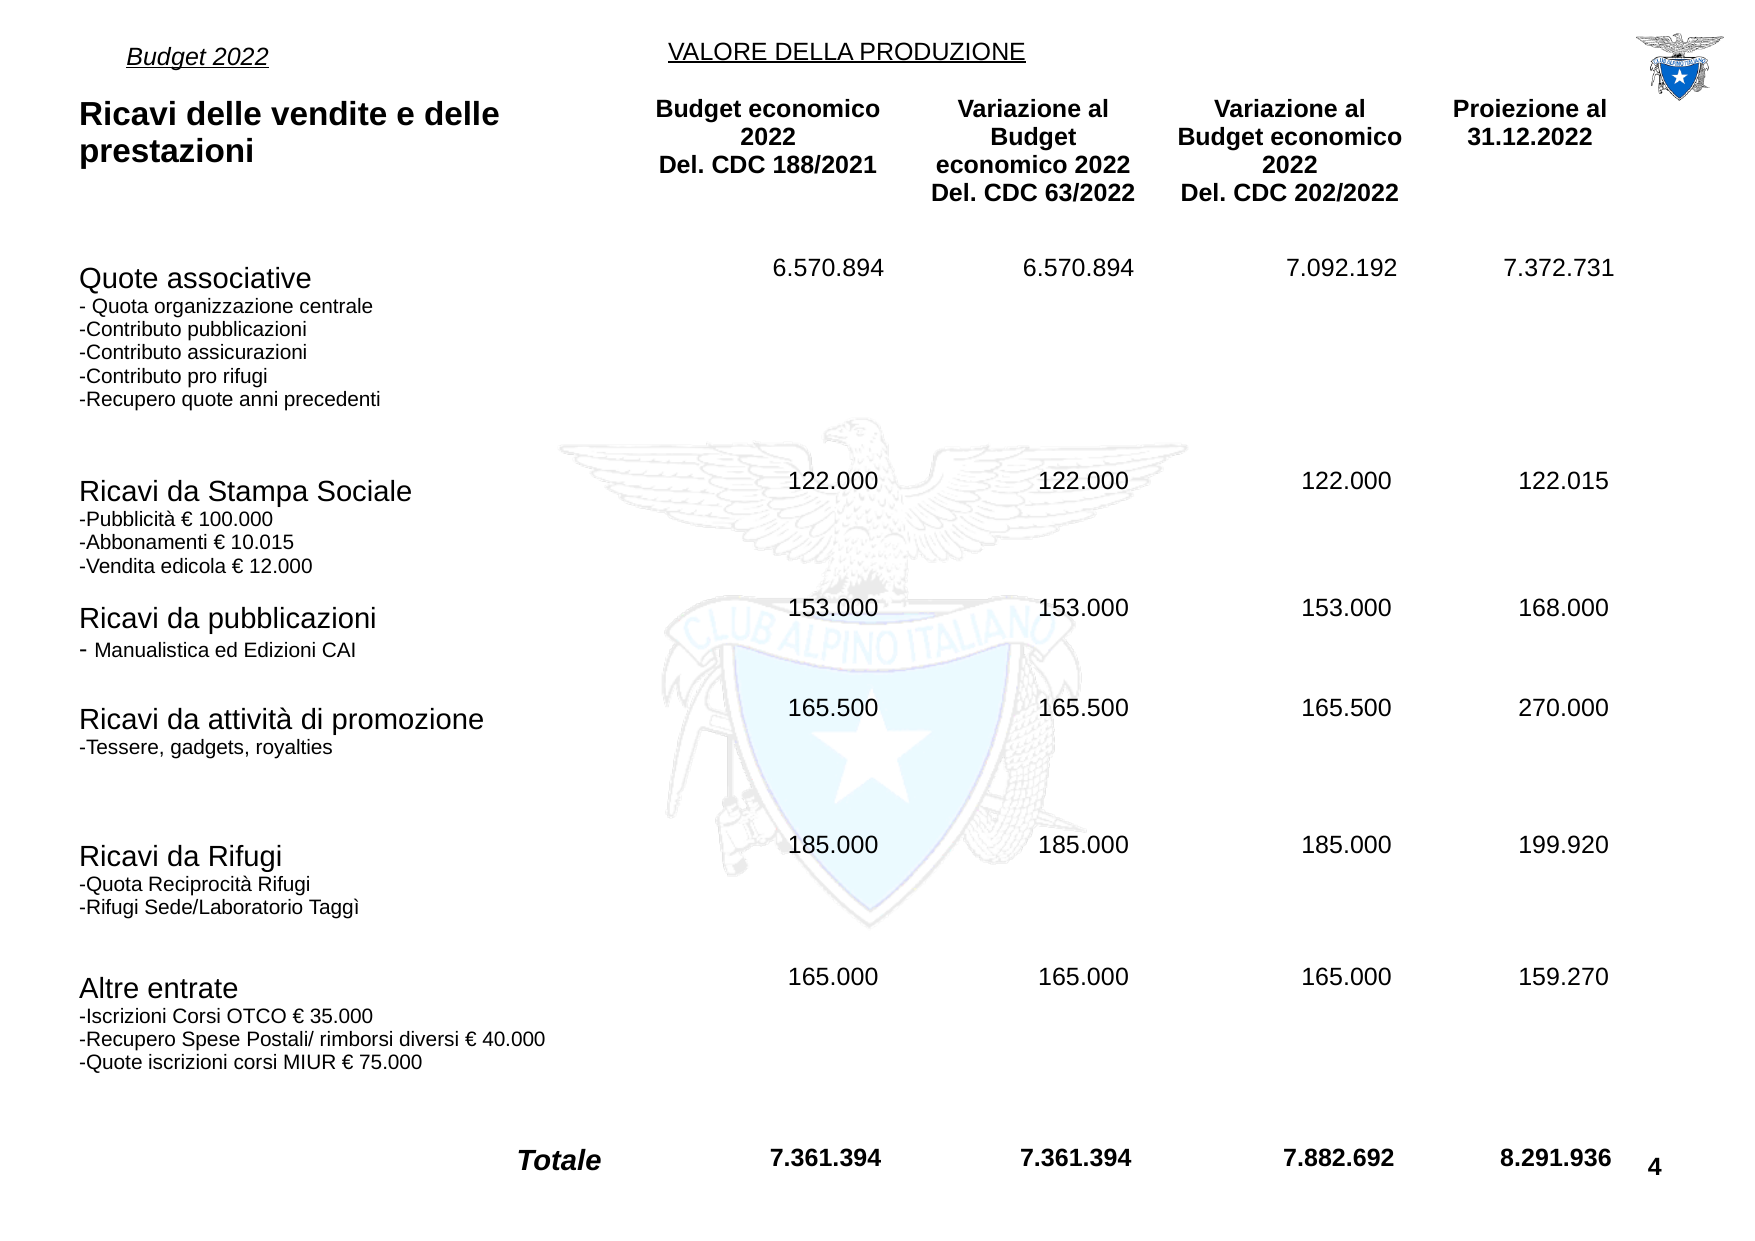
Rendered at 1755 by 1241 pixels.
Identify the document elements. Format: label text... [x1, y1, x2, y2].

table_cell Quote associative - Quota organizzazione centrale Contributo pubblicazioni Contributo assicurazioni Contributo pro rifugi Recupero quote anni precedenti [62, 253, 622, 467]
table_cell Ricavi da Rifugi Quota Reciprocità Rifugi Rifugi Sede/Laboratorio Taggì [62, 831, 622, 963]
table_cell 7.361.394 [622, 1120, 902, 1216]
table_cell 153.000 [1153, 594, 1416, 694]
table_header Proiezione al 31.12.2022 [1416, 87, 1633, 253]
table_cell 270.000 [1416, 694, 1633, 831]
text_box Budget 2022 [50, 35, 346, 82]
table_cell 6.570.894 [902, 253, 1153, 467]
table_header Ricavi delle vendite e delle prestazioni [62, 87, 622, 253]
table_cell 168.000 [1416, 594, 1633, 694]
table_cell 165.000 [1153, 963, 1416, 1120]
table_cell Totale [62, 1120, 622, 1216]
table_cell 165.000 [902, 963, 1153, 1120]
table_cell 159.270 [1416, 963, 1633, 1120]
table_cell 165.500 [902, 694, 1153, 831]
table_header Budget economico 2022 Del. CDC 188/2021 [622, 87, 902, 253]
table_cell 153.000 [902, 594, 1153, 694]
table_cell 165.500 [1153, 694, 1416, 831]
table_cell 7.372.731 [1416, 253, 1633, 467]
table_cell 122.015 [1416, 467, 1633, 594]
table_cell 122.000 [622, 467, 902, 594]
table_cell 7.882.692 [1153, 1120, 1416, 1216]
table_cell Altre entrate Iscrizioni Corsi OTCO € 35.000 Recupero Spese Postali/ rimborsi diversi € 40.000 Quote iscrizioni corsi MIUR € 75.000 [62, 963, 622, 1120]
table_cell 122.000 [902, 467, 1153, 594]
table_cell 8.291.936 [1416, 1120, 1633, 1216]
text_box 4 [1632, 1144, 1681, 1191]
table_cell 122.000 [1153, 467, 1416, 594]
table_cell 199.920 [1416, 831, 1633, 963]
table_cell 185.000 [622, 831, 902, 963]
table_cell 7.092.192 [1153, 253, 1416, 467]
table_cell 185.000 [902, 831, 1153, 963]
picture [1632, 29, 1728, 108]
table_header Variazione al Budget economico 2022 Del. CDC 202/2022 [1153, 87, 1416, 253]
table_cell Ricavi da pubblicazioni - Manualistica ed Edizioni CAI [62, 594, 622, 694]
table_cell Ricavi da Stampa Sociale Pubblicità € 100.000 Abbonamenti € 10.015 Vendita edicola € 12.000 [62, 467, 622, 594]
table_cell 6.570.894 [622, 253, 902, 467]
table_header VALORE DELLA PRODUZIONE [263, 30, 1432, 75]
table_cell 165.500 [622, 694, 902, 831]
table_cell 7.361.394 [902, 1120, 1153, 1216]
table_header Variazione al Budget economico 2022 Del. CDC 63/2022 [902, 87, 1153, 253]
table_cell 153.000 [622, 594, 902, 694]
table_cell 165.000 [622, 963, 902, 1120]
table_cell Ricavi da attività di promozione Tessere, gadgets, royalties [62, 694, 622, 831]
table_cell 185.000 [1153, 831, 1416, 963]
